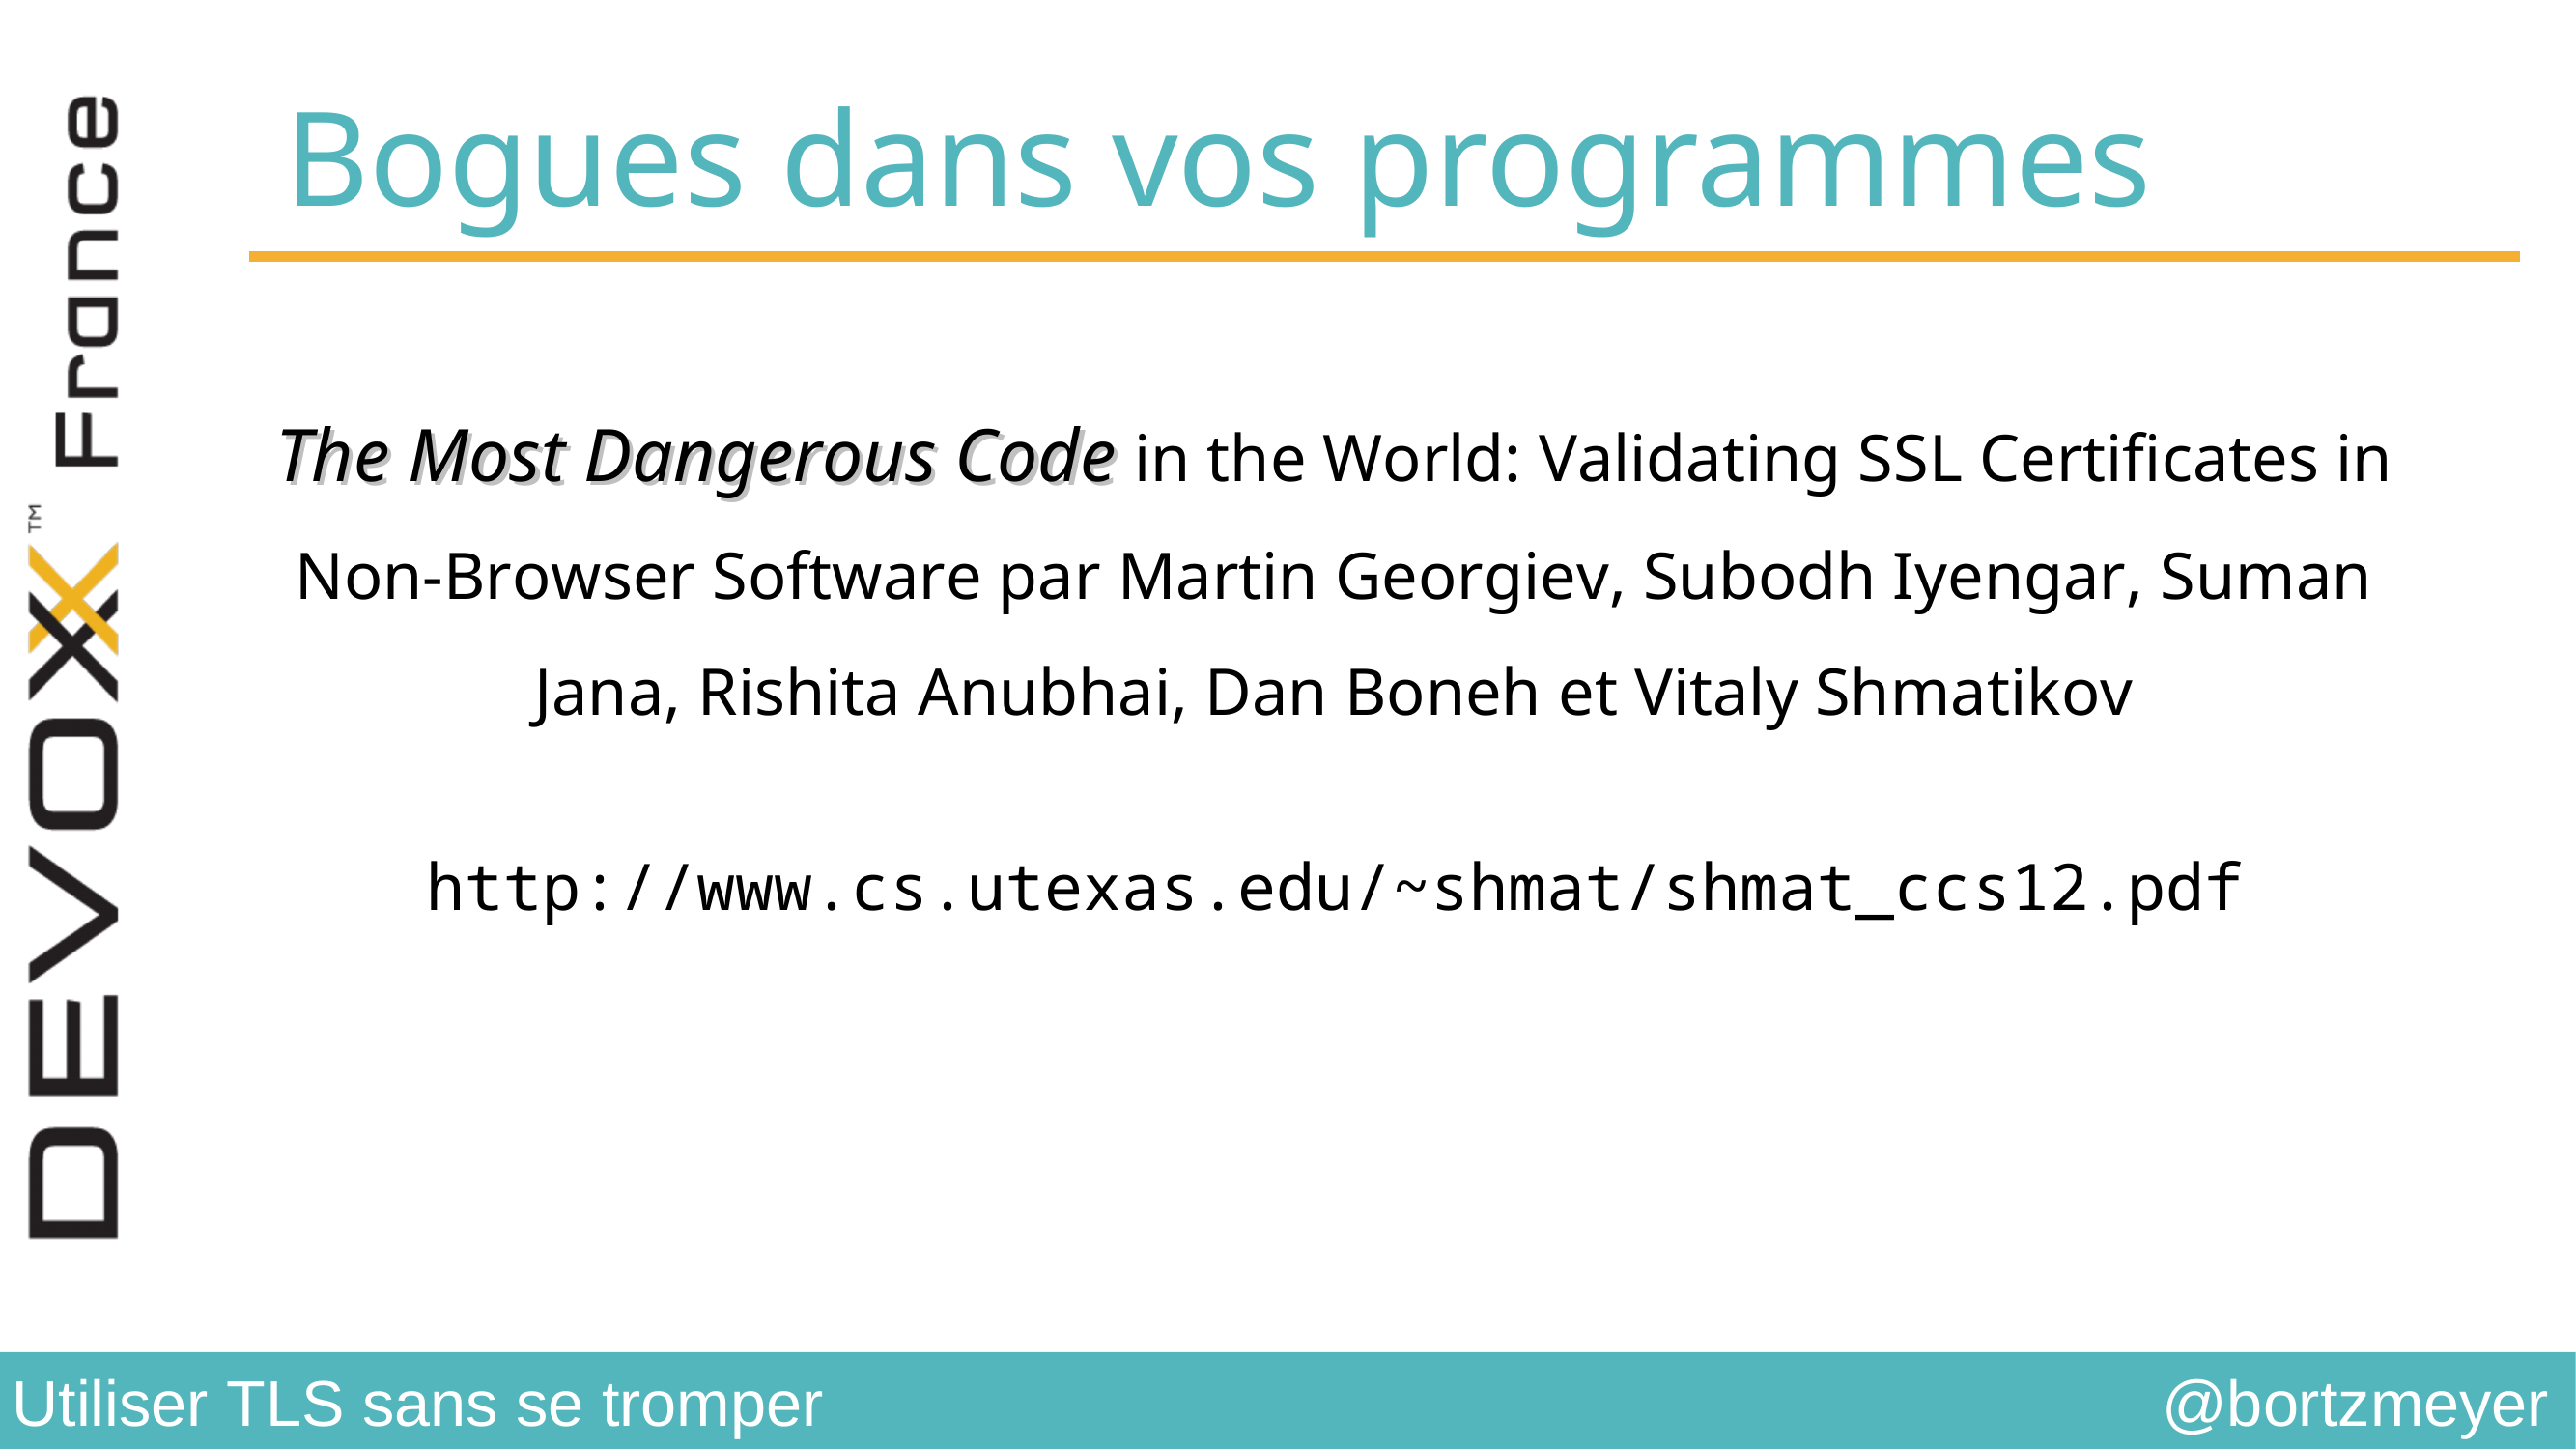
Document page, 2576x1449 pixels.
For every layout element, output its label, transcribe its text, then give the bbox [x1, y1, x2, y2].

picture [0, 74, 141, 1270]
text_box The Most Dangerous Code in the World: Validating SSL Certificates in Non-Browser Software par Martin Georgiev, Subodh Iyengar, Suman Jana, Rishita Anubhai, Dan Boneh et Vitaly Shmatikov http://www.cs.utexas.edu/~shmat/shmat_ccs12.pdf [240, 358, 2430, 1438]
text_box Bogues dans vos programmes [285, 68, 2396, 241]
